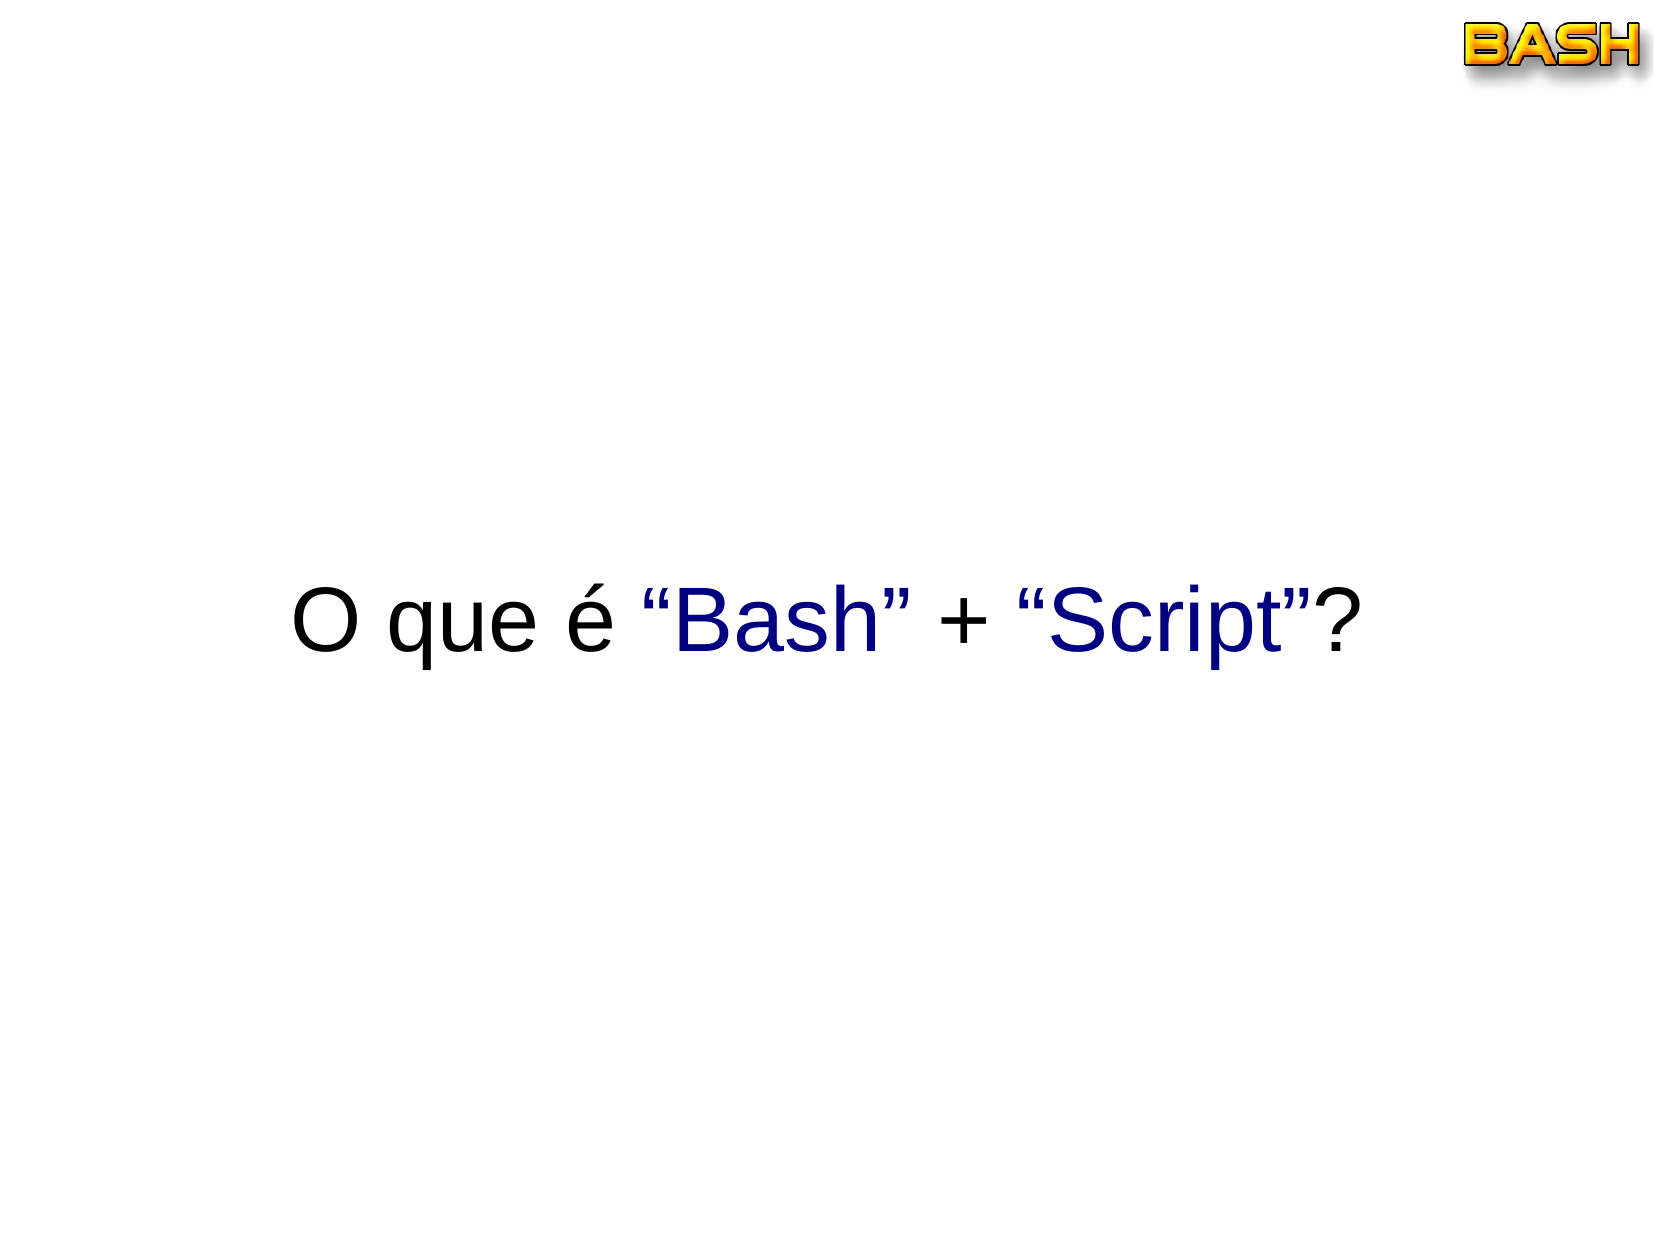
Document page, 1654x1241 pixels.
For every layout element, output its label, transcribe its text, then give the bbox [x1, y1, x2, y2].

title O que é “Bash” + “Script”? [82, 523, 1571, 717]
picture [1450, 0, 1654, 96]
